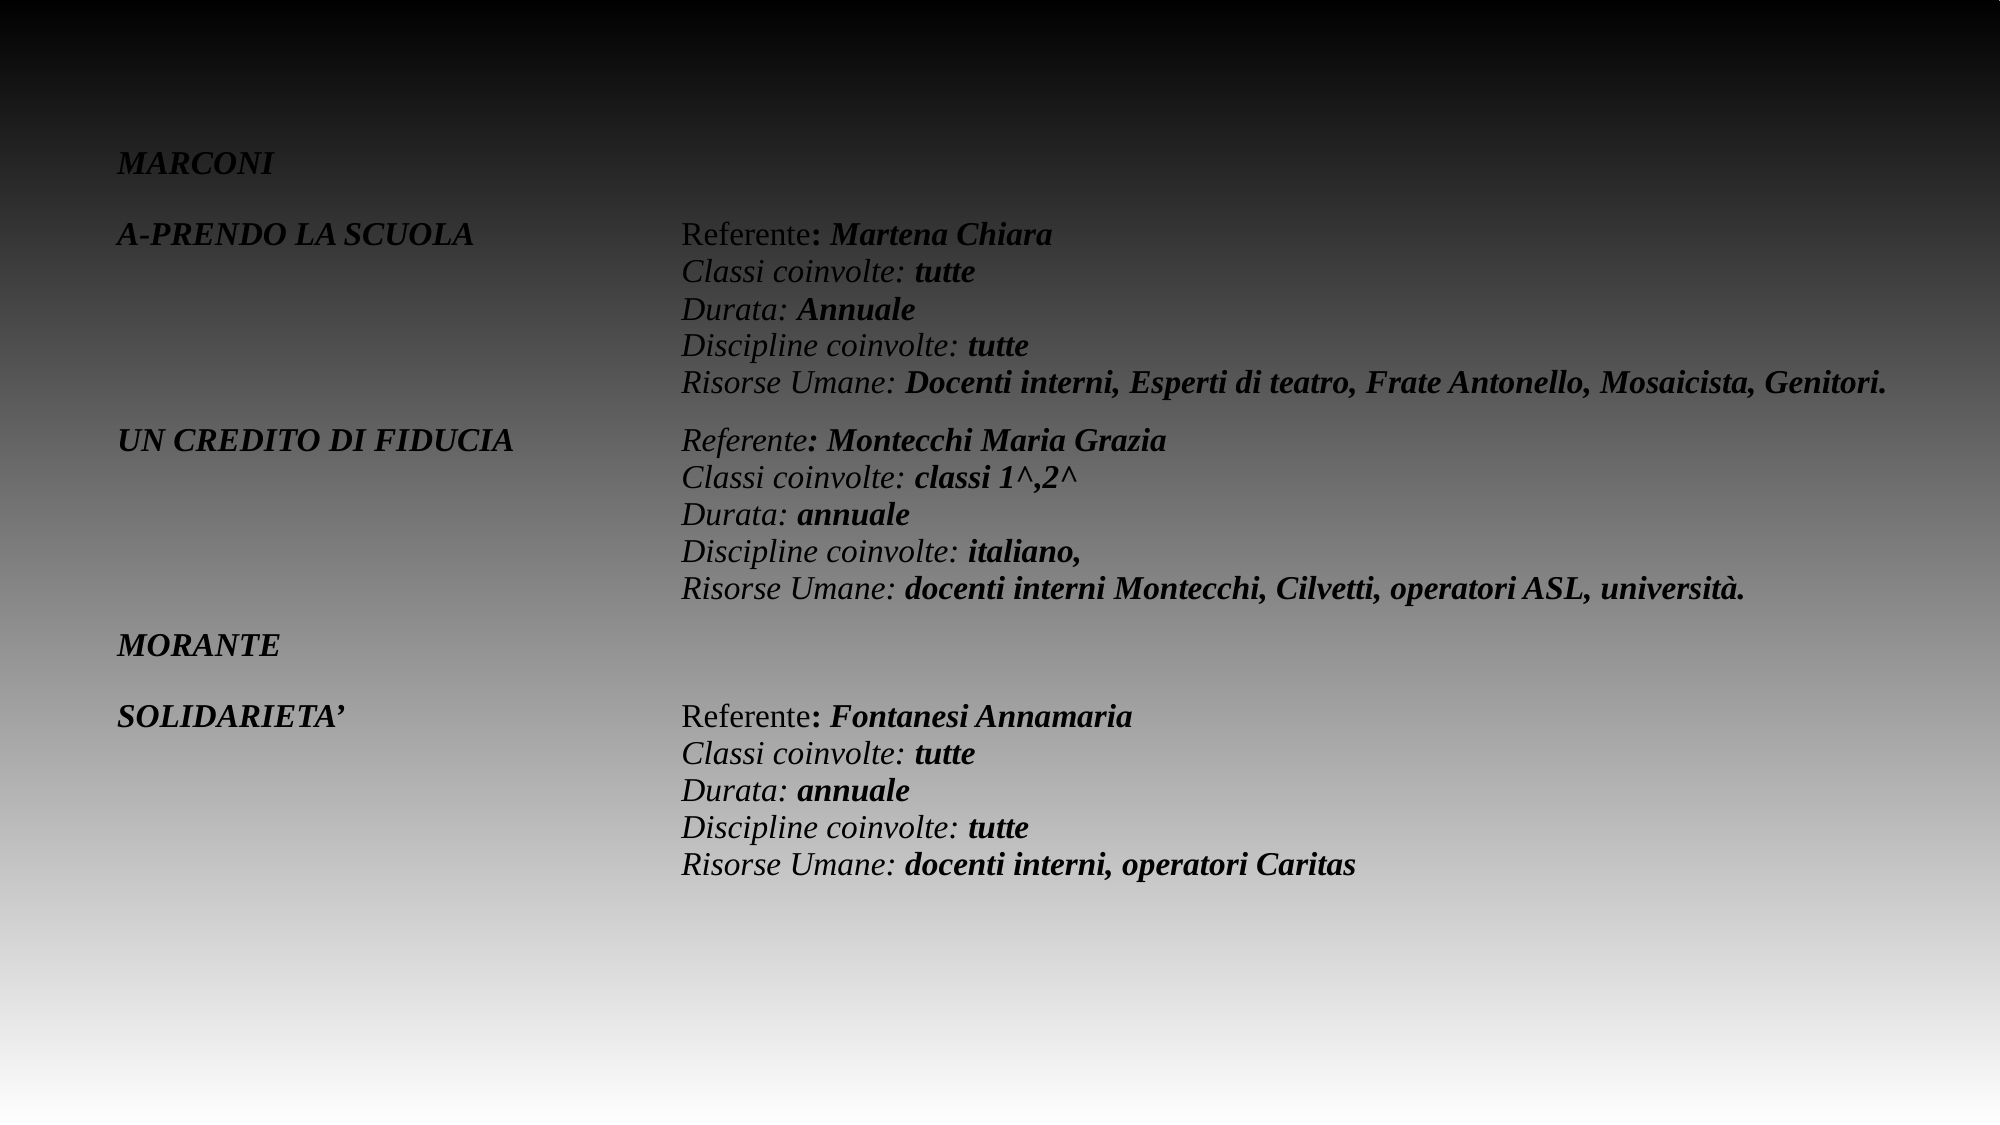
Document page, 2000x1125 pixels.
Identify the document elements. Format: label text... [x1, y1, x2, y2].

table_cell Referente: Martena Chiara Classi coinvolte: tutte Durata: Annuale Discipline coinvolte: tutte Risorse Umane: Docenti interni, Esperti di teatro, Frate Antonello, Mosaicista, Genitori. [666, 209, 1921, 414]
table_cell Referente: Fontanesi Annamaria Classi coinvolte: tutte Durata: annuale Discipline coinvolte: tutte Risorse Umane: docenti interni, operatori Caritas [666, 690, 1921, 905]
table_cell UN CREDITO DI FIDUCIA [102, 414, 666, 619]
table_cell Referente: Montecchi Maria Grazia Classi coinvolte: classi 1^,2^ Durata: annuale Discipline coinvolte: italiano, Risorse Umane: docenti interni Montecchi, Cilvetti, operatori ASL, università. [666, 414, 1921, 619]
table_cell A-PRENDO LA SCUOLA [102, 209, 666, 414]
table_cell [666, 619, 1921, 690]
table_cell MORANTE [102, 619, 666, 690]
table_header MARCONI [102, 137, 666, 209]
table_header [666, 137, 1921, 209]
table_cell SOLIDARIETA’ [102, 690, 666, 905]
